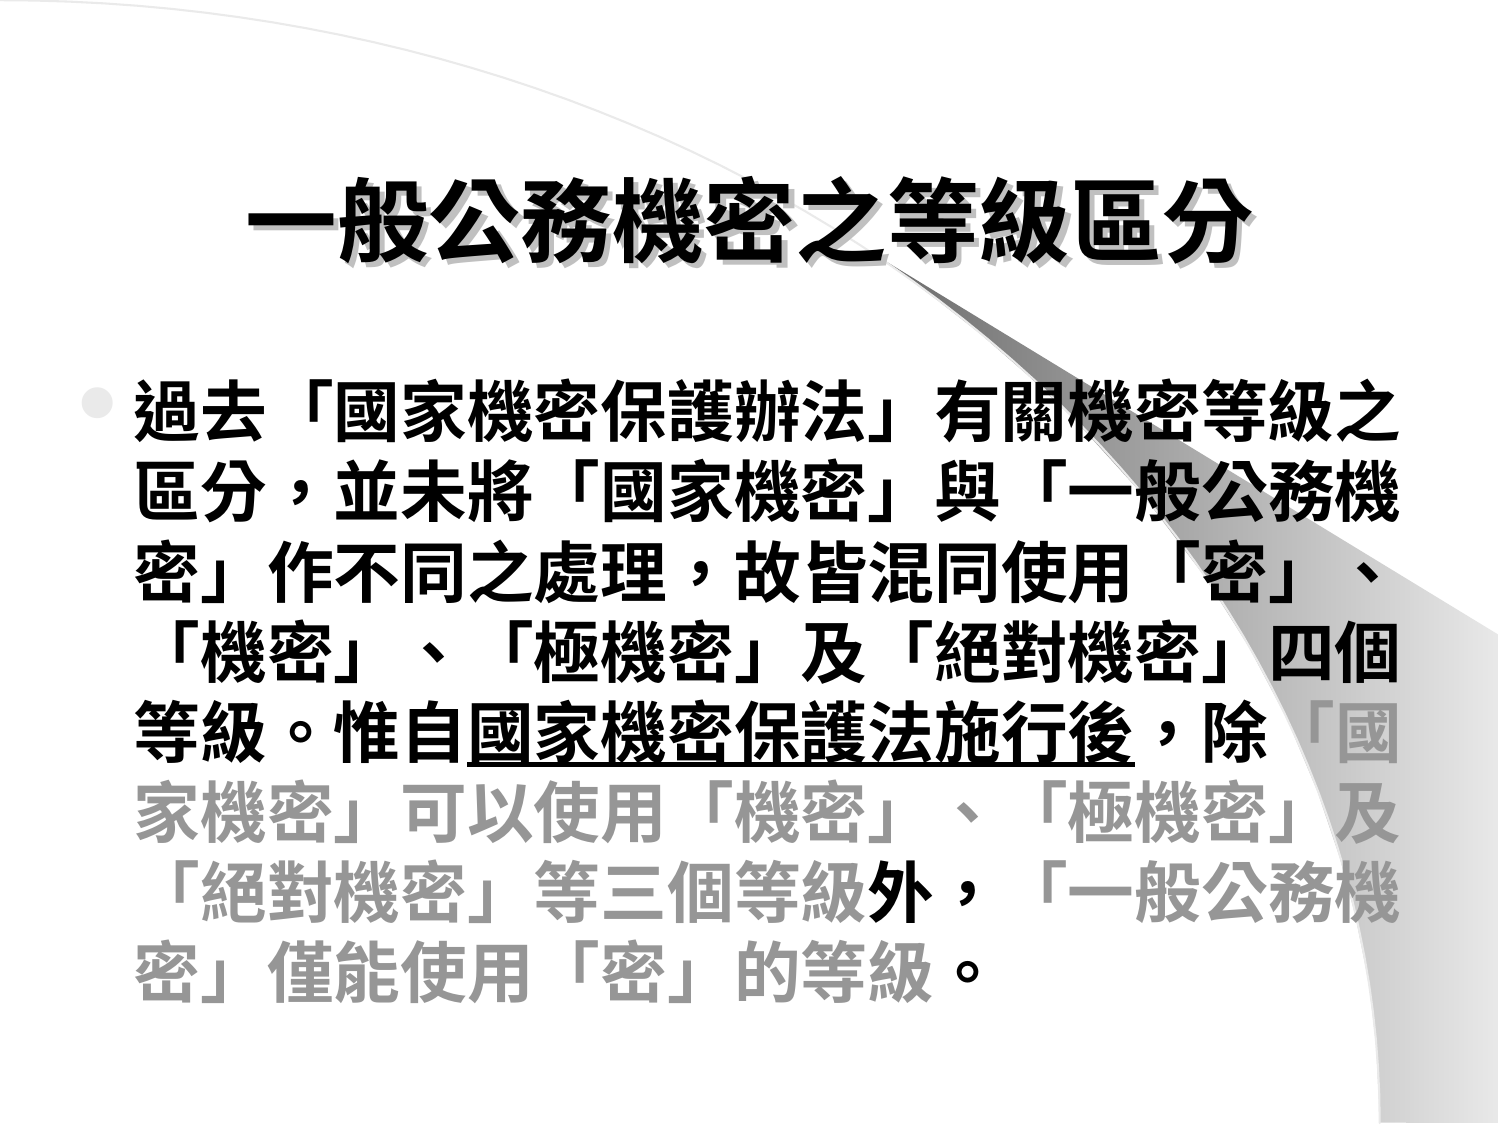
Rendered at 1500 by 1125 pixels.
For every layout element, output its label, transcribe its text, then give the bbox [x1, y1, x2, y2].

title 一般公務機密之等級區分 [112, 99, 1388, 338]
list 過去「國家機密保護辦法」有關機密等級之區分，並未將「國家機密」與「一般公務機密」作不同之處理，故皆混同使用「密」、「機密」、「極機密」及「絕對機密」四個等級。惟自國家機密保護法施行後，除「國家機密」可以使用「機密」、「極機密」及「絕對機密」等三個等級外，「一般公務機密」僅能使用「密」的等級。 [62, 362, 1438, 1063]
